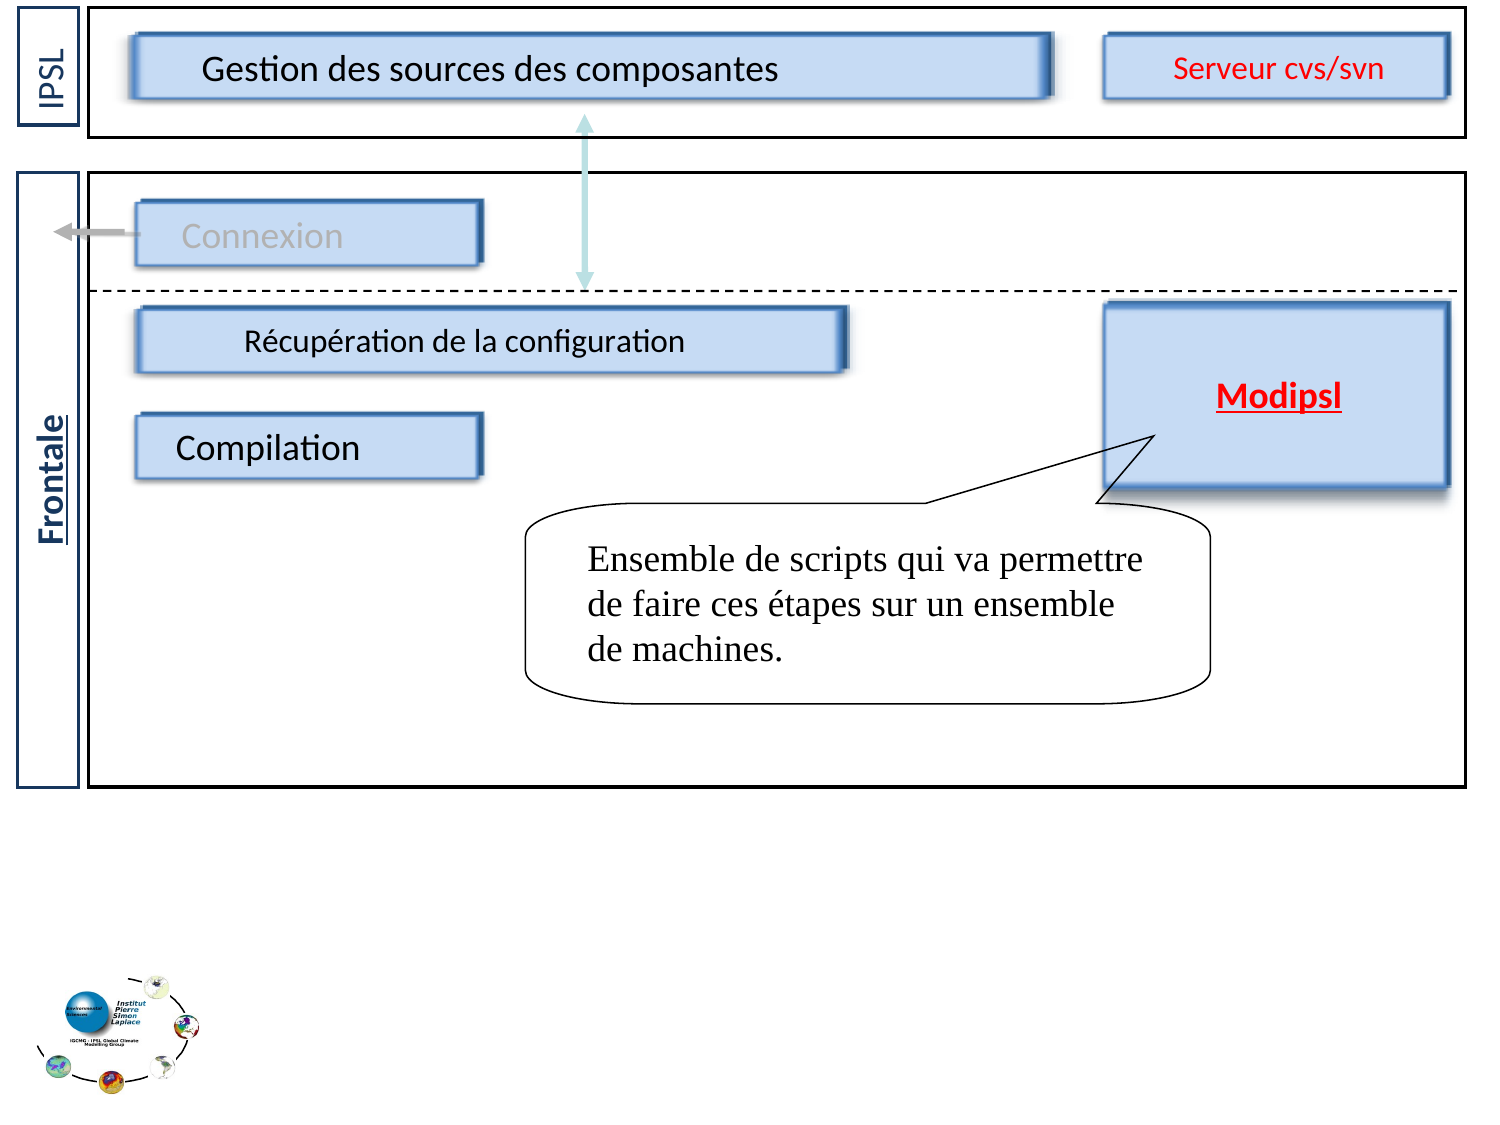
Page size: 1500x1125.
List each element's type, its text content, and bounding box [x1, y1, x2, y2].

picture [148, 1054, 176, 1080]
picture [112, 304, 868, 386]
picture [97, 1069, 125, 1095]
picture [123, 410, 491, 492]
text_box Gestion des sources des composantes [90, 36, 894, 97]
picture [100, 30, 1081, 112]
picture [1091, 439, 1203, 527]
text_box Récupération de la configuration [155, 311, 776, 367]
text_box Frontale [17, 172, 79, 788]
text_box IPSL [18, 7, 79, 126]
picture [1091, 30, 1459, 112]
picture [123, 197, 491, 279]
text_box Compilation [117, 415, 419, 476]
text_box Serveur cvs/svn [1128, 38, 1430, 94]
picture [44, 1054, 72, 1079]
picture [172, 1013, 200, 1040]
picture [65, 974, 170, 1048]
text_box Connexion [112, 202, 414, 264]
text_box Modipsl [1128, 363, 1430, 424]
text_box Ensemble de scripts qui va permettre de faire ces étapes sur un ensemble de machines. [572, 526, 1163, 677]
picture [1091, 290, 1459, 527]
